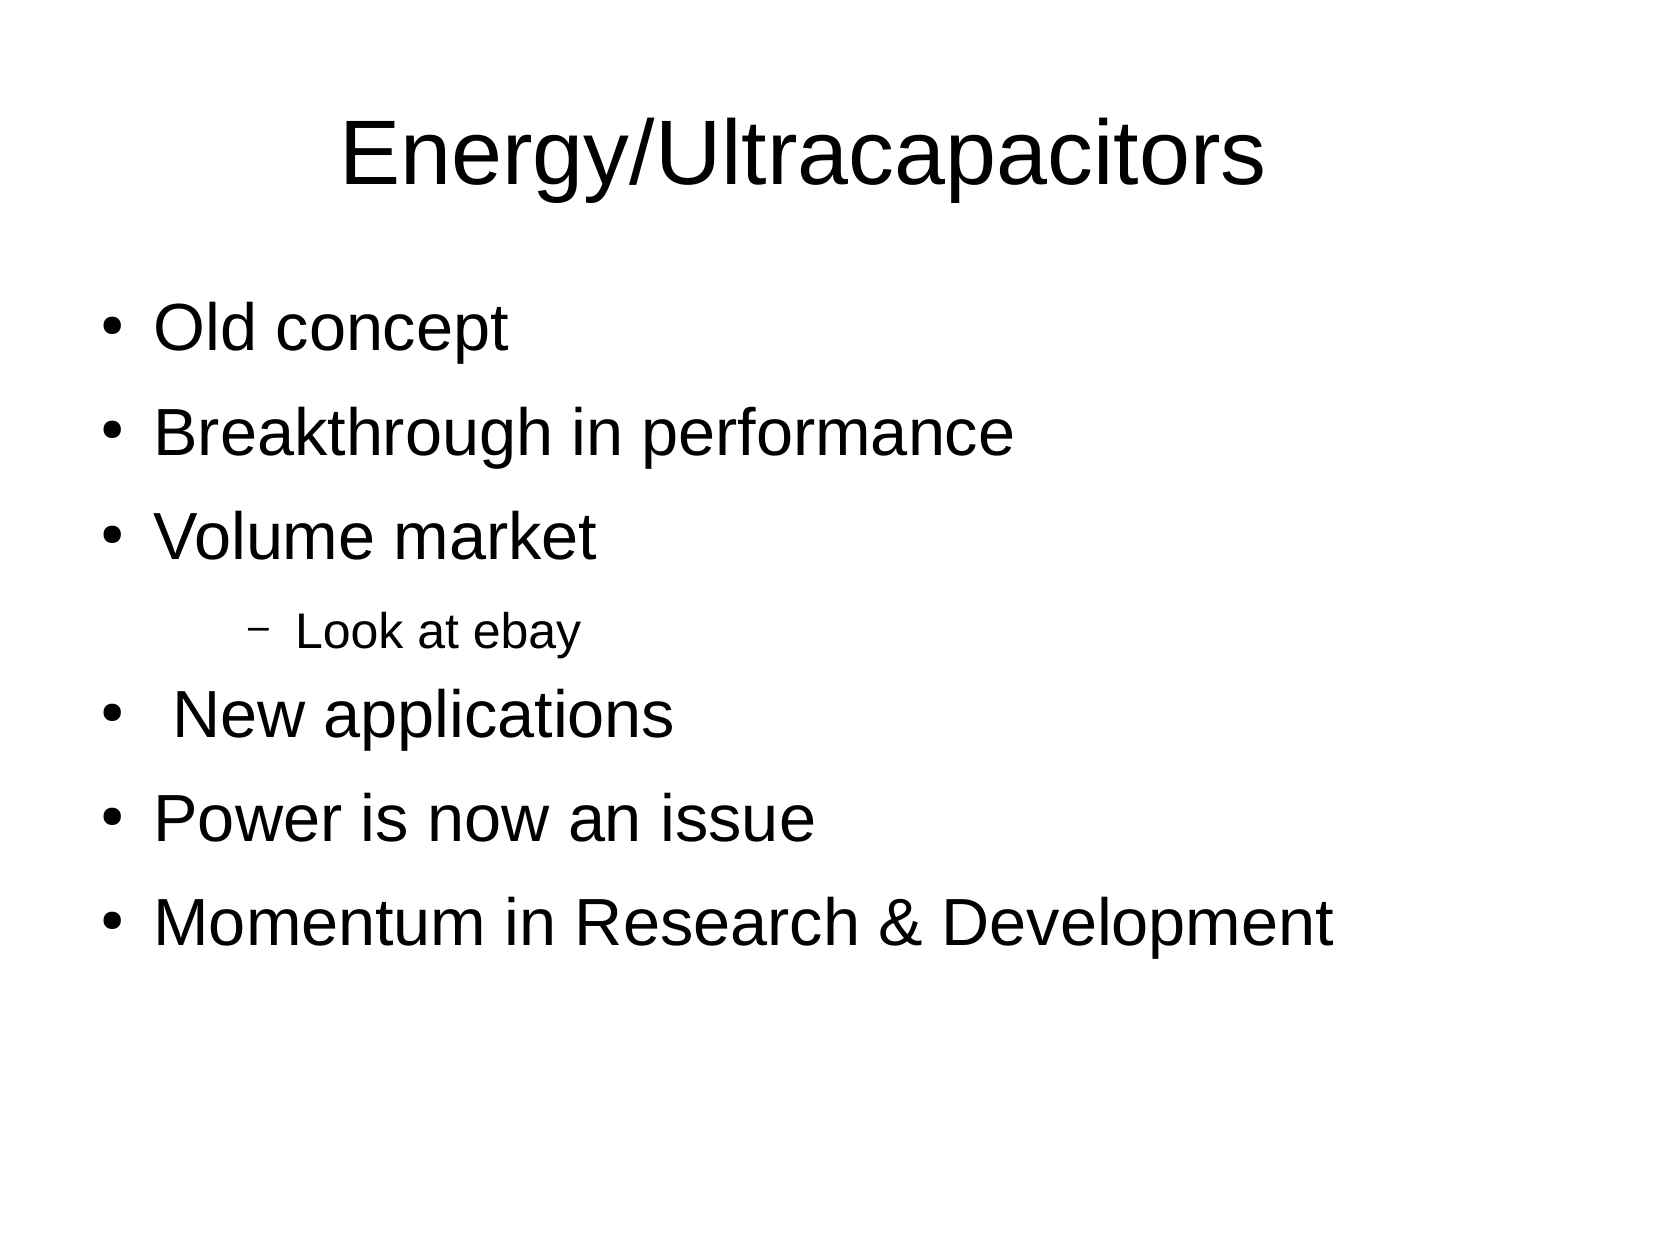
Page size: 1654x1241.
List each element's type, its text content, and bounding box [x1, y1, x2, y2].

list Old concept Breakthrough in performance Volume market Look at ebay New applications Power is now an issue Momentum in Research & Development [82, 290, 1571, 1109]
title Energy/Ultracapacitors [82, 49, 1571, 257]
